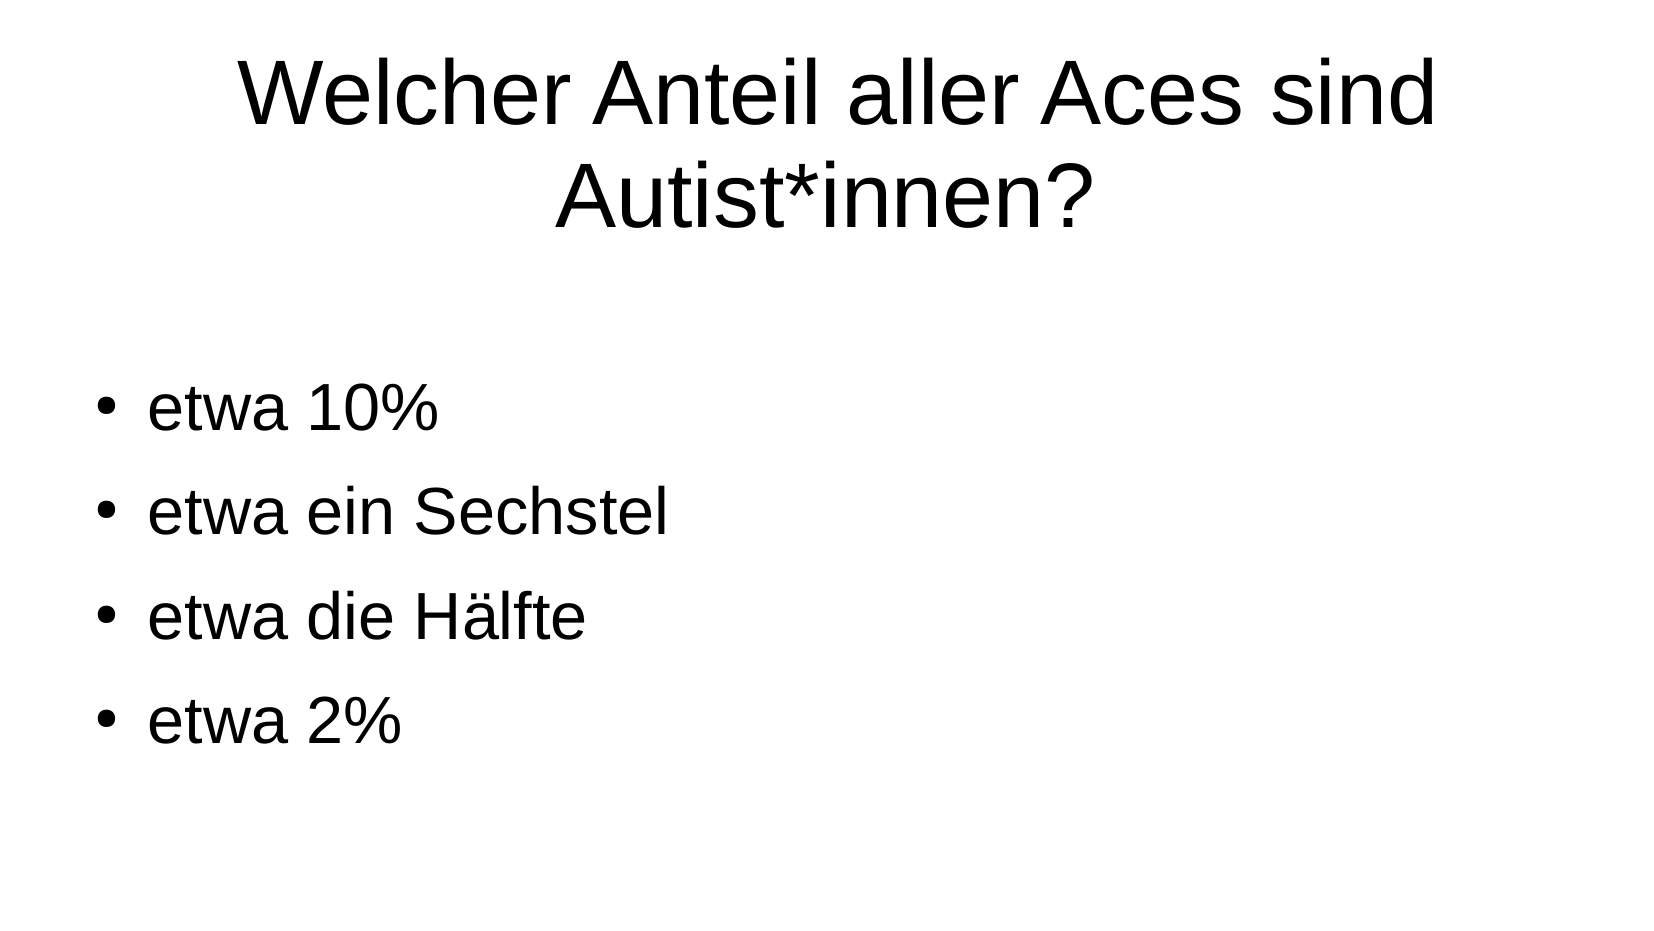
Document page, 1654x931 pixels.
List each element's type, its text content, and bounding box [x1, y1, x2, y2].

list etwa 10% etwa ein Sechstel etwa die Hälfte etwa 2% [76, 265, 1565, 776]
title Welcher Anteil aller Aces sind Autist*innen? [11, 41, 1654, 247]
